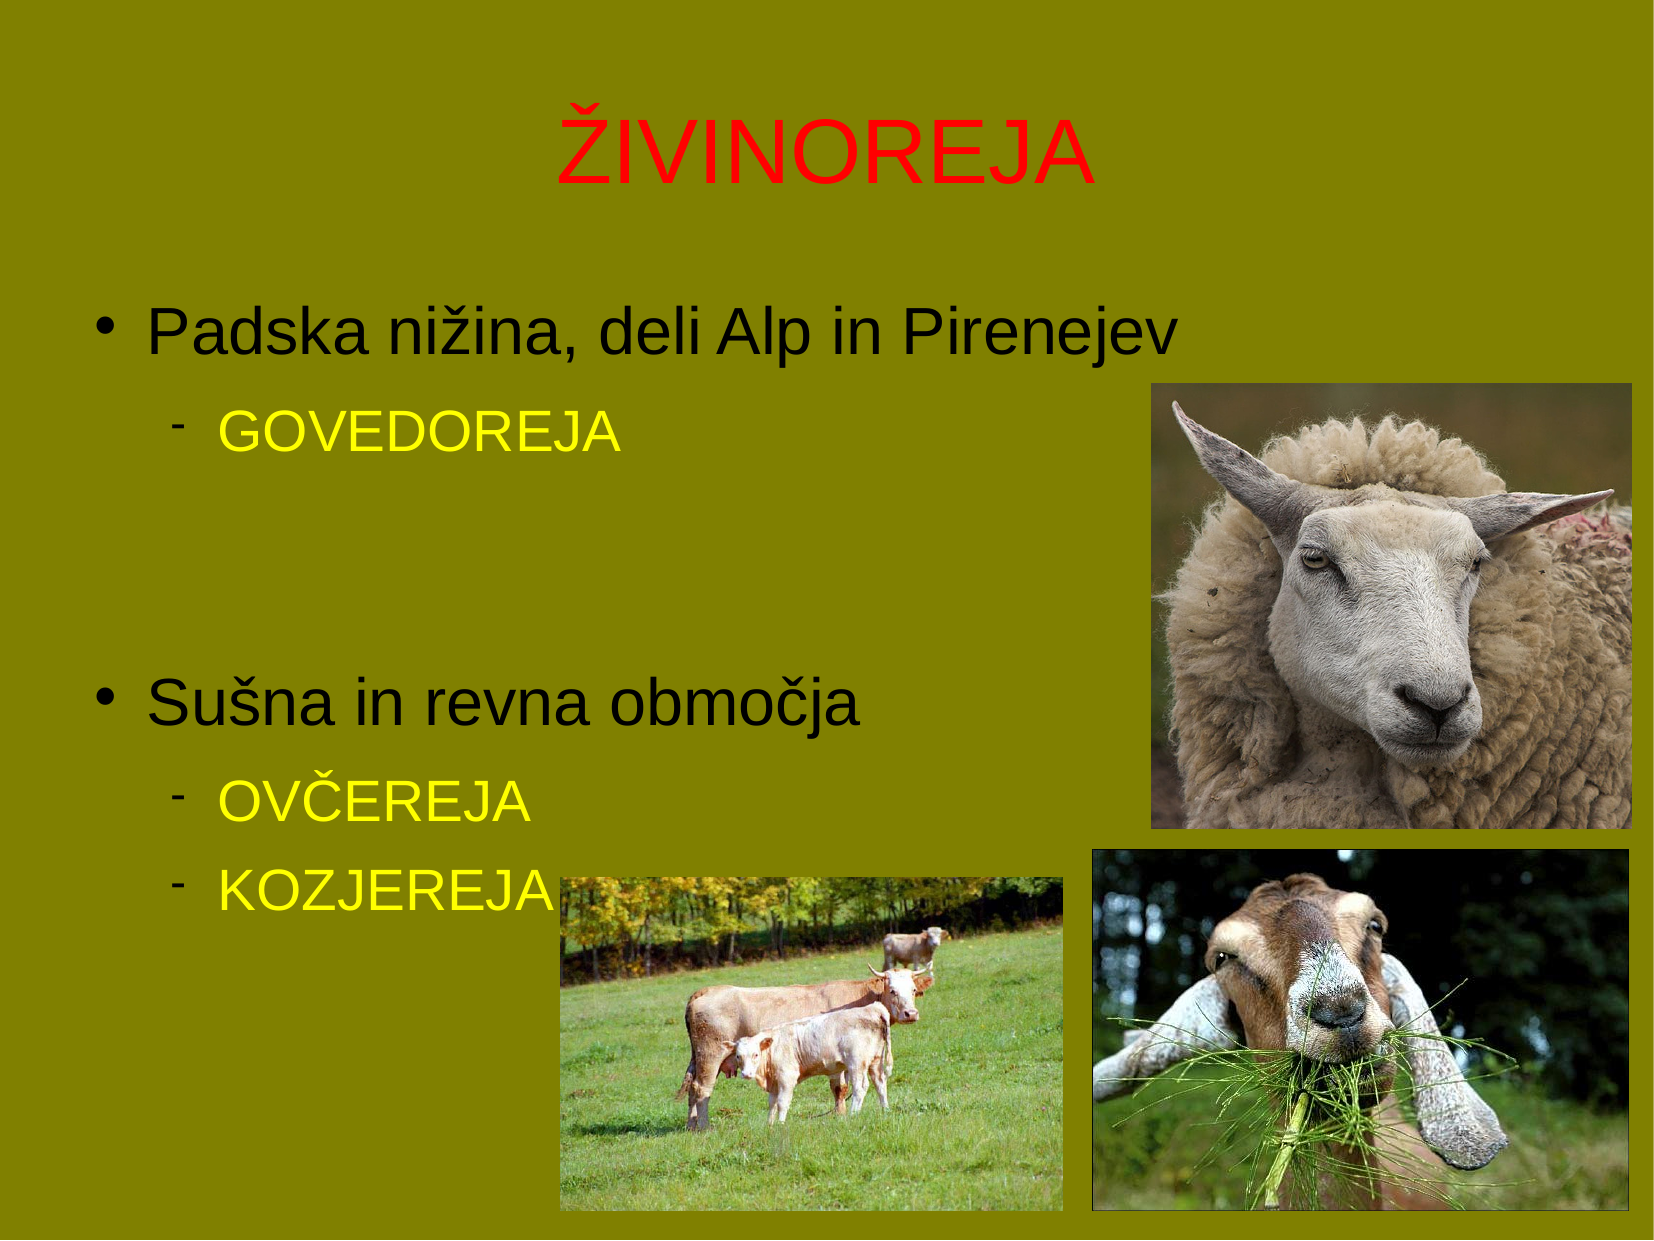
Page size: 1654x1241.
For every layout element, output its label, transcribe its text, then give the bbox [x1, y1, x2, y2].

list Padska nižina, deli Alp in Pirenejev GOVEDOREJA Sušna in revna območja OVČEREJA KOZJEREJA [76, 295, 1211, 924]
picture [1151, 383, 1632, 829]
title ŽIVINOREJA [82, 49, 1571, 257]
picture [1092, 849, 1629, 1211]
picture [560, 877, 1063, 1211]
